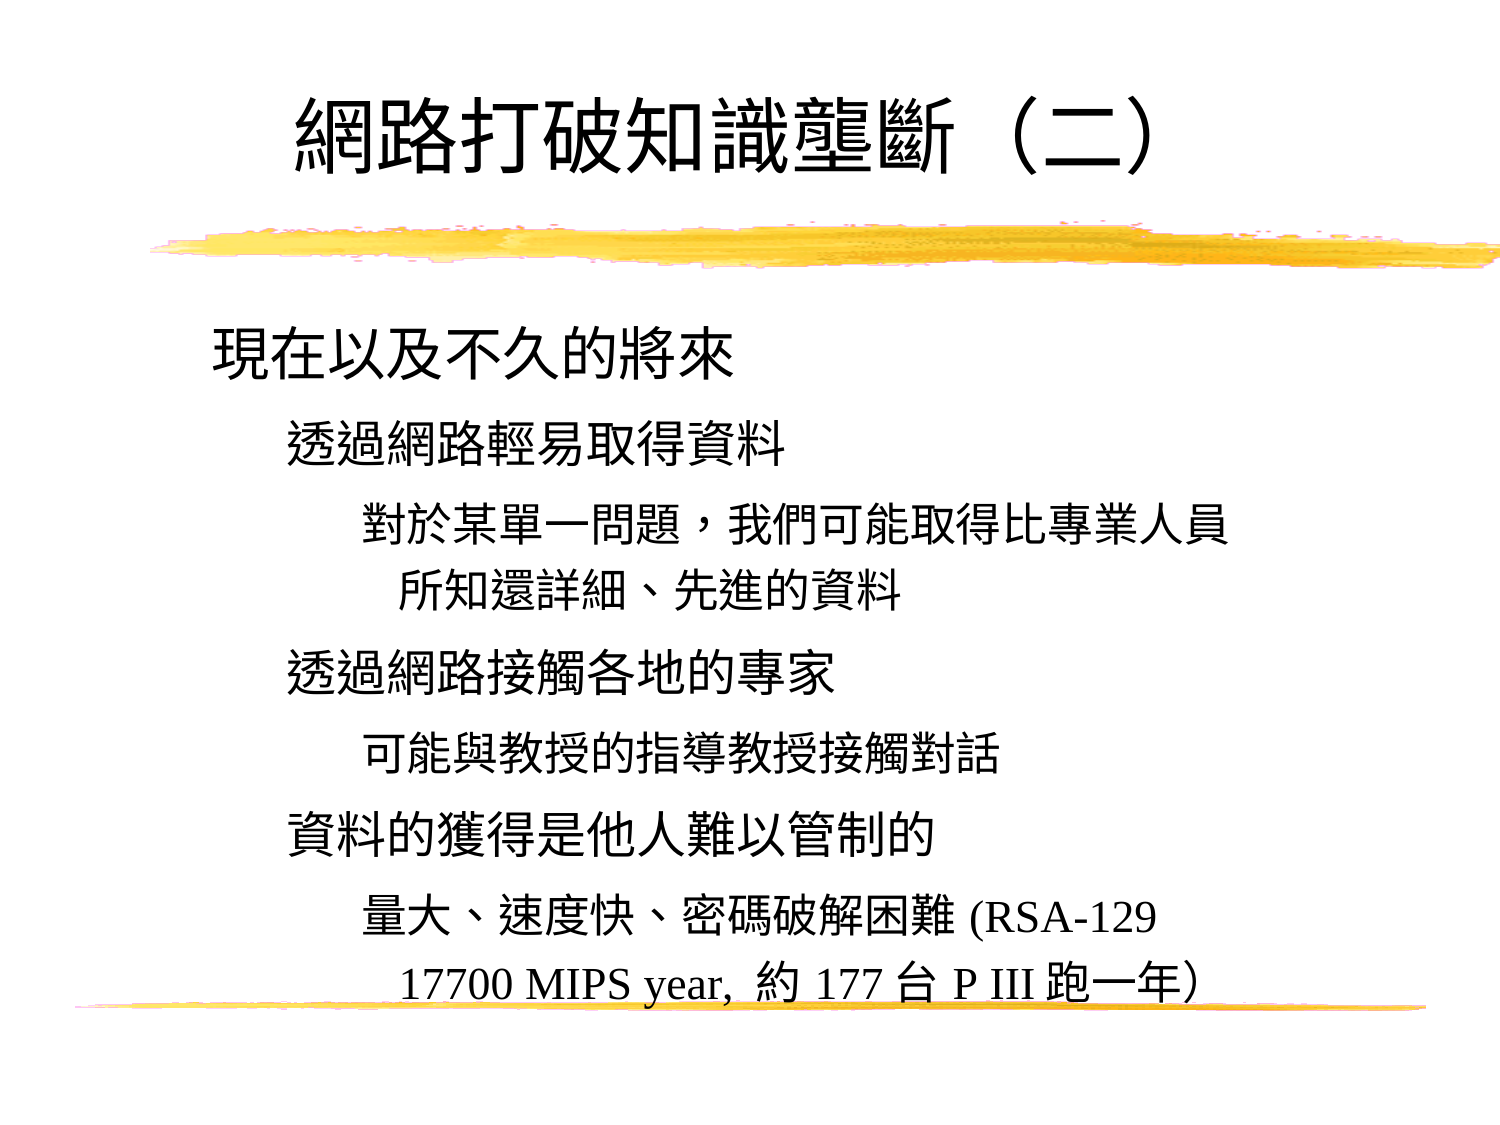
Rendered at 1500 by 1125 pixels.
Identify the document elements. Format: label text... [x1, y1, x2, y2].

picture [150, 215, 1500, 279]
list 現在以及不久的將來 透過網路輕易取得資料 對於某單一問題，我們可能取得比專業人員所知還詳細、先進的資料 透過網路接觸各地的專家 可能與教授的指導教授接觸對話 資料的獲得是他人難以管制的 量大、速度快、密碼破解困難(RSA-129 17700 MIPS year, 約177台P III跑一年） [196, 299, 1258, 951]
title 網路打破知識壟斷（二） [112, 37, 1388, 225]
picture [75, 999, 1426, 1013]
